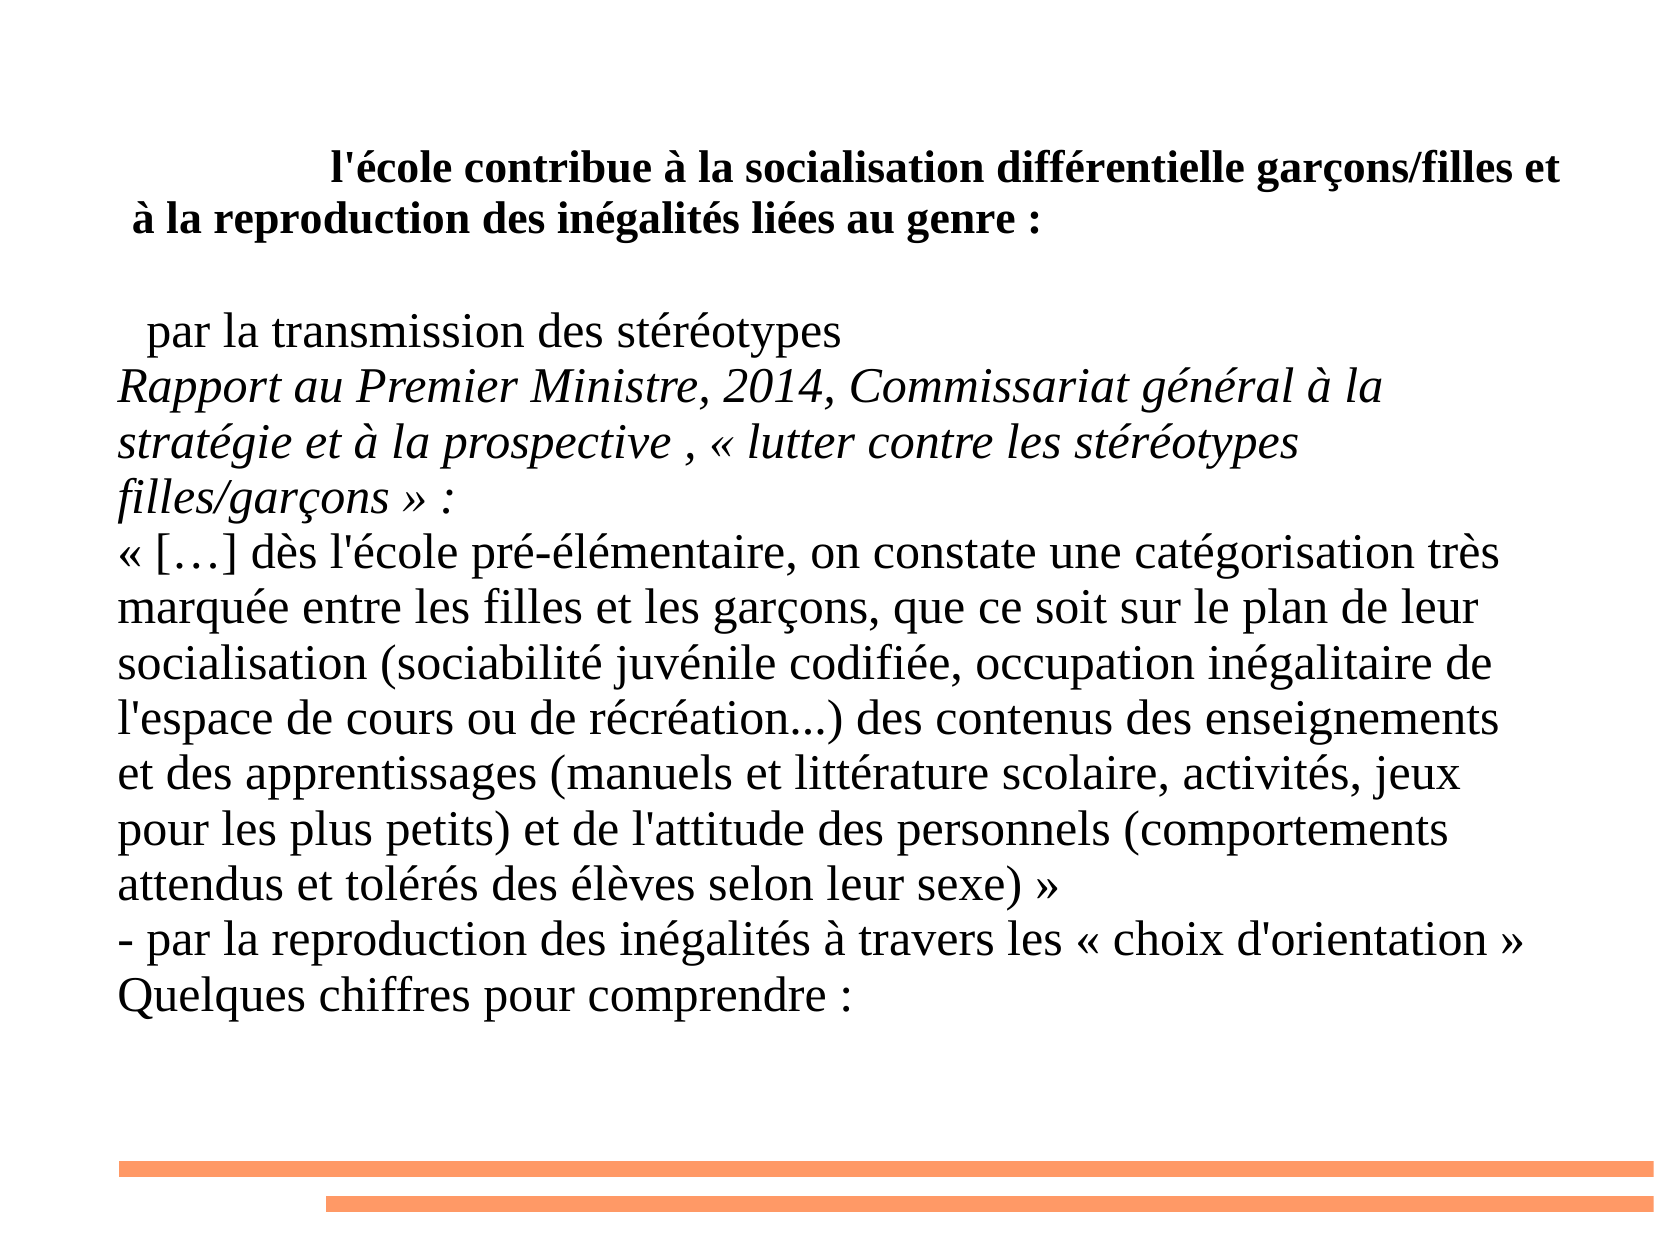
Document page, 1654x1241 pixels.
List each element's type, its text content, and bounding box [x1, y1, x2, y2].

list Pourtant, l'école contribue à la socialisation différentielle garçons/filles et à la reproduction des inégalités liées au genre : [131, 141, 1571, 295]
text_box - par la transmission des stéréotypes Rapport au Premier Ministre, 2014, Commissariat général à la stratégie et à la prospective , « lutter contre les stéréotypes filles/garçons » : « […] dès l'école pré-élémentaire, on constate une catégorisation très marquée entre les filles et les garçons, que ce soit sur le plan de leur socialisation (sociabilité juvénile codifiée, occupation inégalitaire de l'espace de cours ou de récréation...) des contenus des enseignements et des apprentissages (manuels et littérature scolaire, activités, jeux pour les plus petits) et de l'attitude des personnels (comportements attendus et tolérés des élèves selon leur sexe) » - par la reproduction des inégalités à travers les « choix d'orientation » Quelques chiffres pour comprendre : [102, 295, 1552, 1066]
